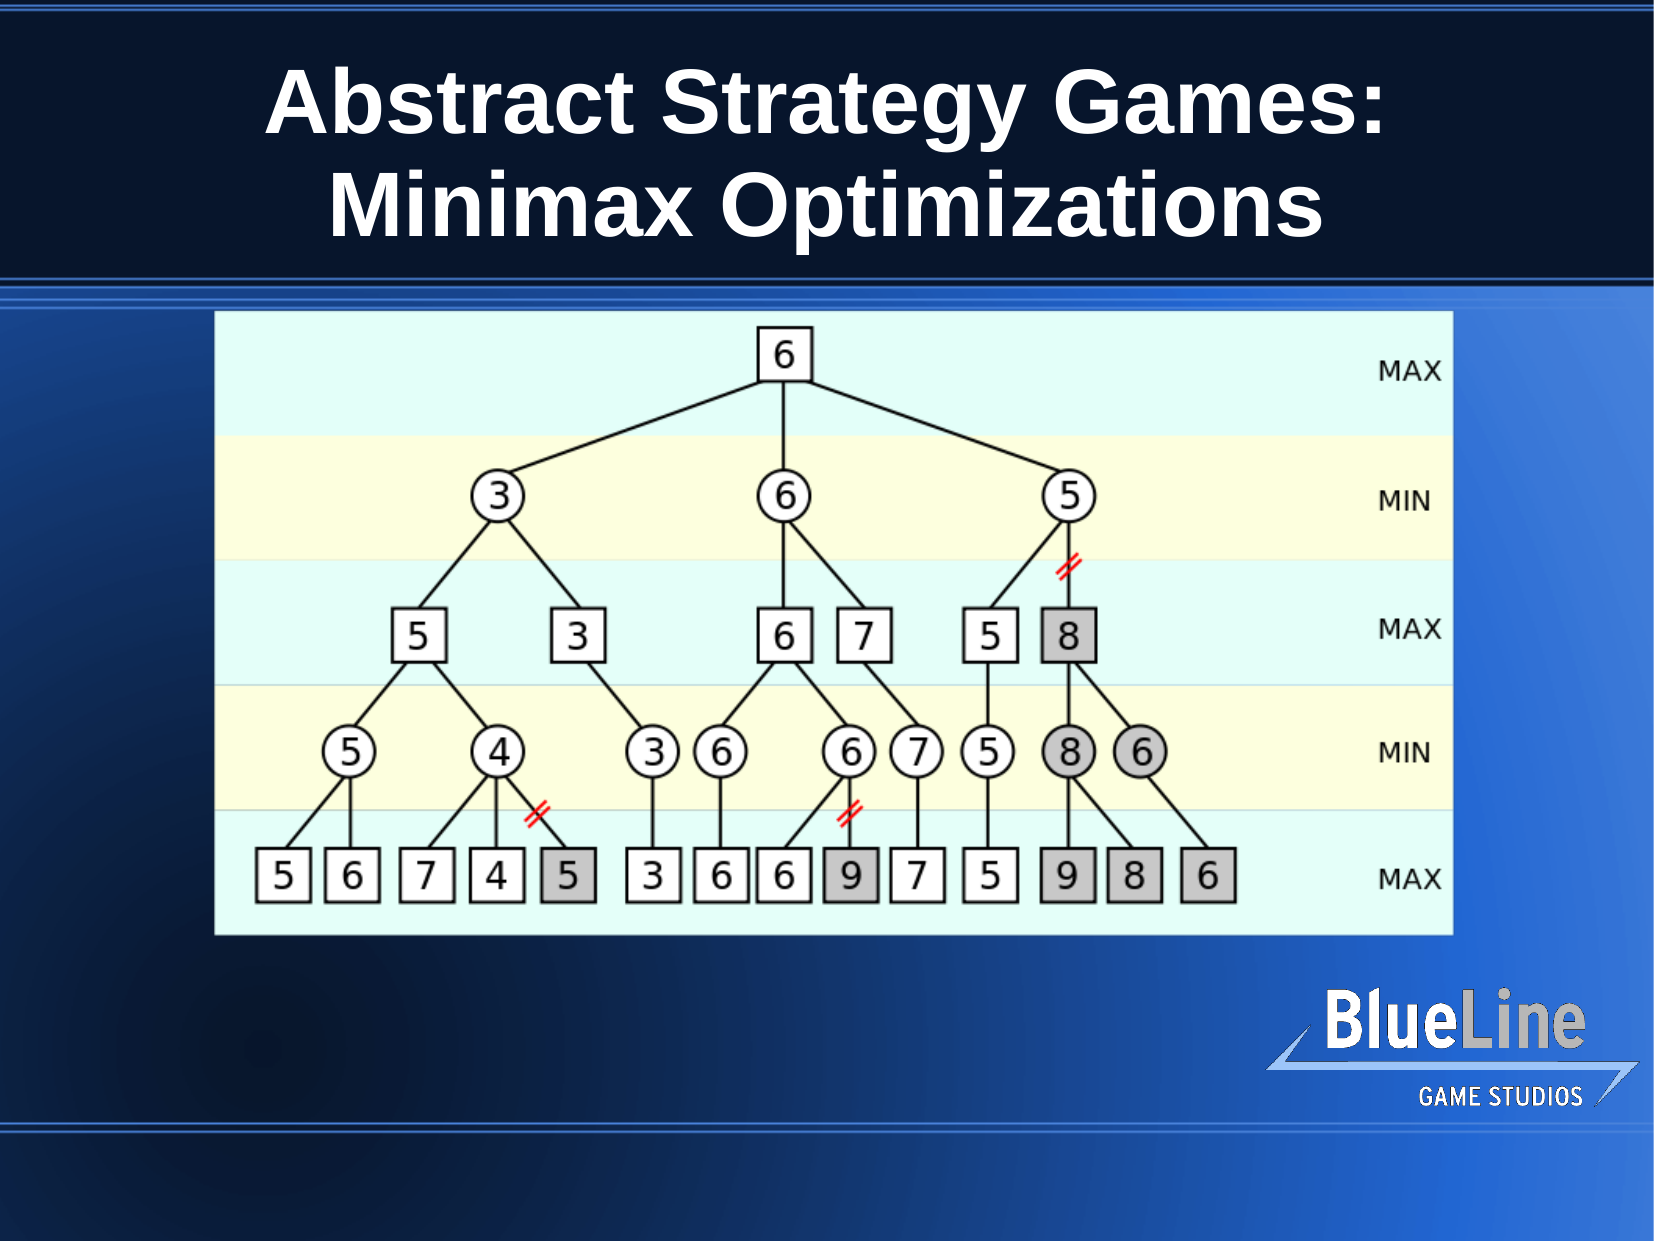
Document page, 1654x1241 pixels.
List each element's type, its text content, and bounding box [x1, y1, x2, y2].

picture [0, 0, 1654, 1241]
title Abstract Strategy Games: Minimax Optimizations [82, 49, 1571, 257]
